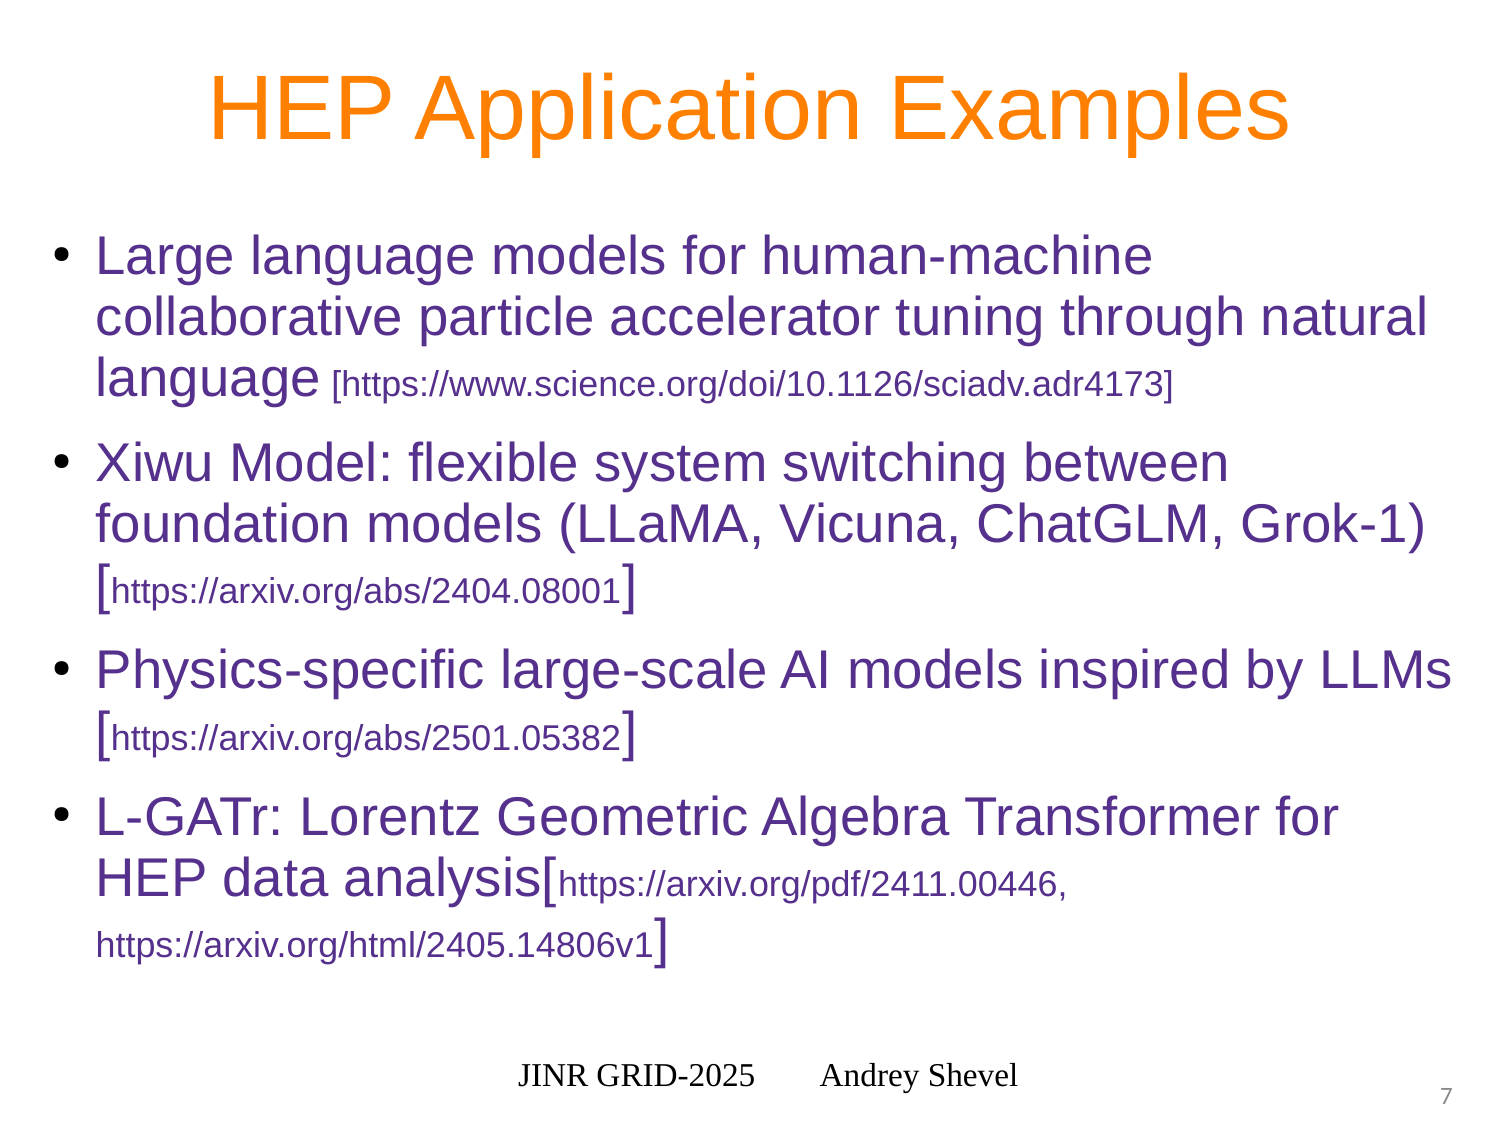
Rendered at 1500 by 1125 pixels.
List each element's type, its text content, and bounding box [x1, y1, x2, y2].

list Large language models for human-machine collaborative particle accelerator tuning through natural language [https://www.science.org/doi/10.1126/sciadv.adr4173] Xiwu Model: flexible system switching between foundation models (LLaMA, Vicuna, ChatGLM, Grok-1) [https://arxiv.org/abs/2404.08001] Physics-specific large-scale AI models inspired by LLMs [https://arxiv.org/abs/2501.05382] L-GATr: Lorentz Geometric Algebra Transformer for HEP data analysis[https://arxiv.org/pdf/2411.00446, https://arxiv.org/html/2405.14806v1] [37, 224, 1463, 976]
title HEP Application Examples [37, 30, 1463, 185]
